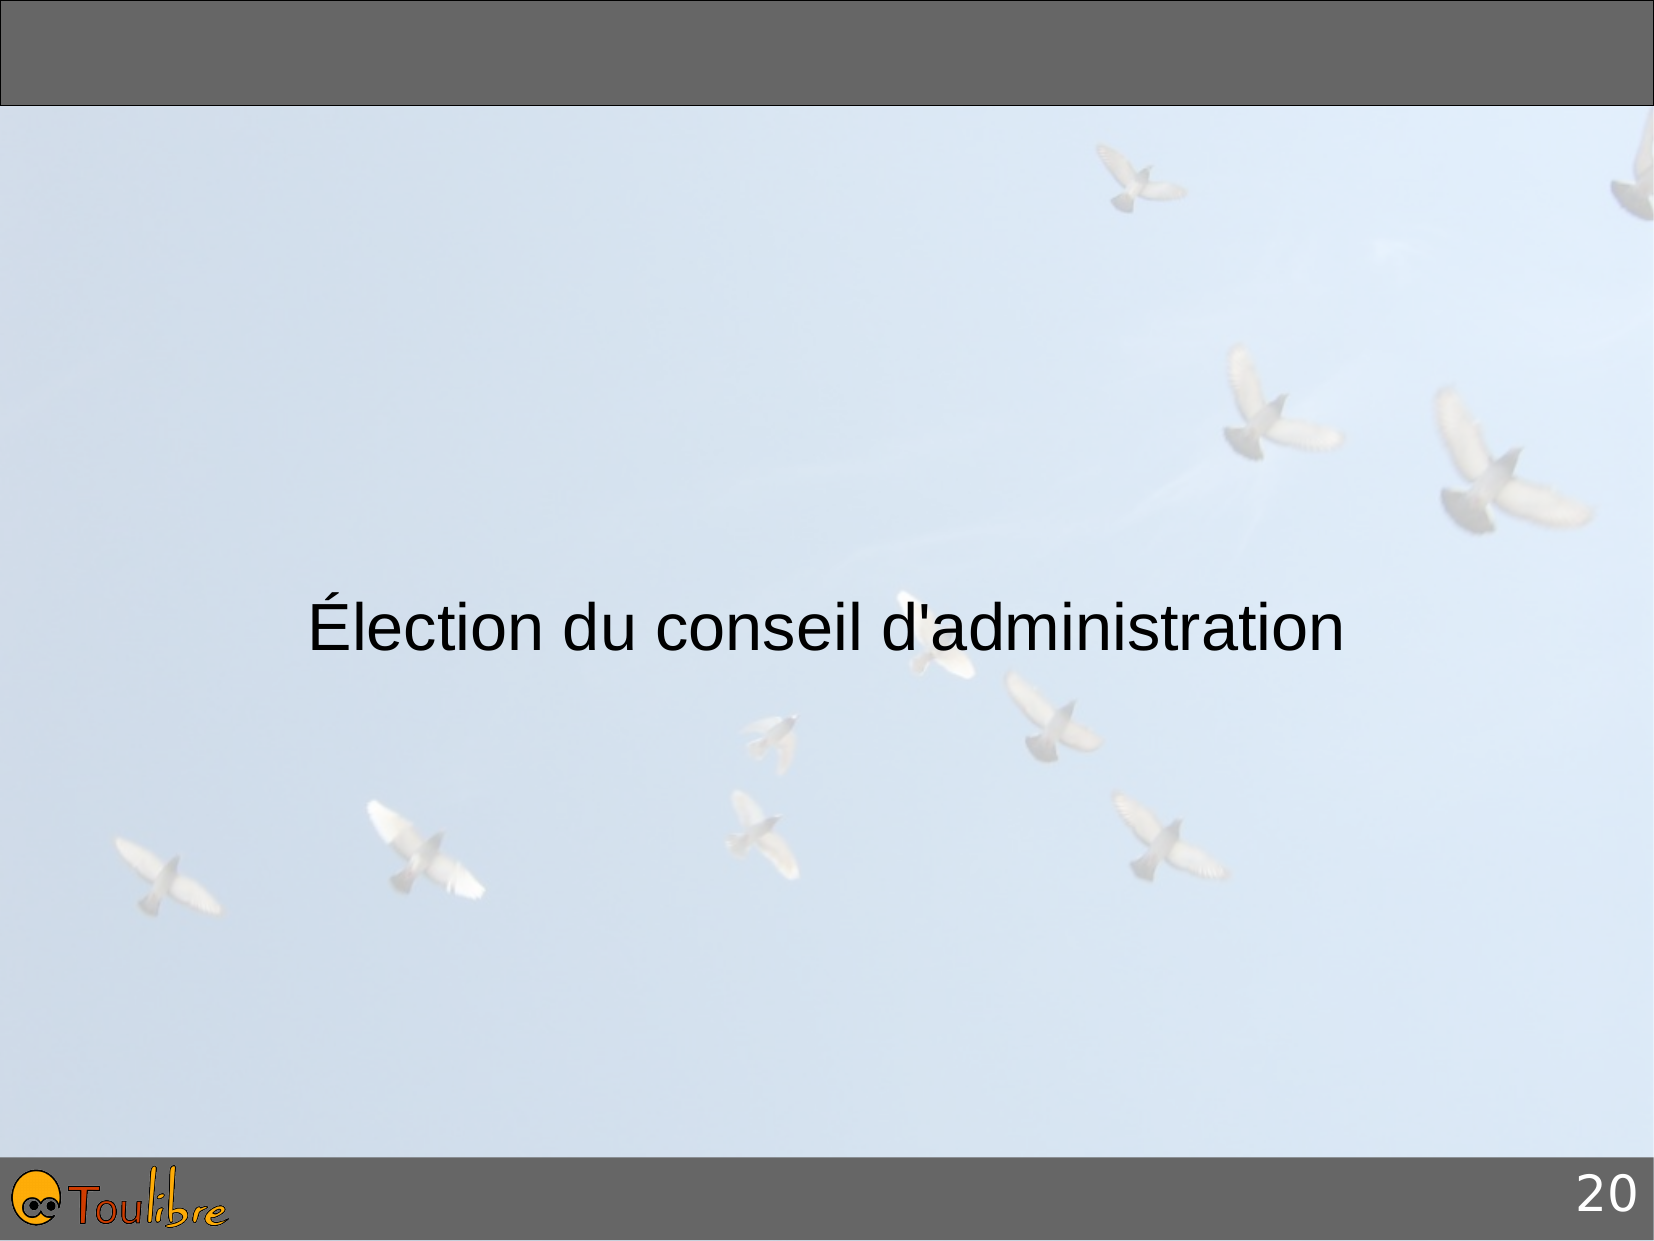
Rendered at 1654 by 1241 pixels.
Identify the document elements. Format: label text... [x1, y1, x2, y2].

picture [11, 1165, 229, 1228]
subtitle Élection du conseil d'administration [82, 154, 1571, 1102]
